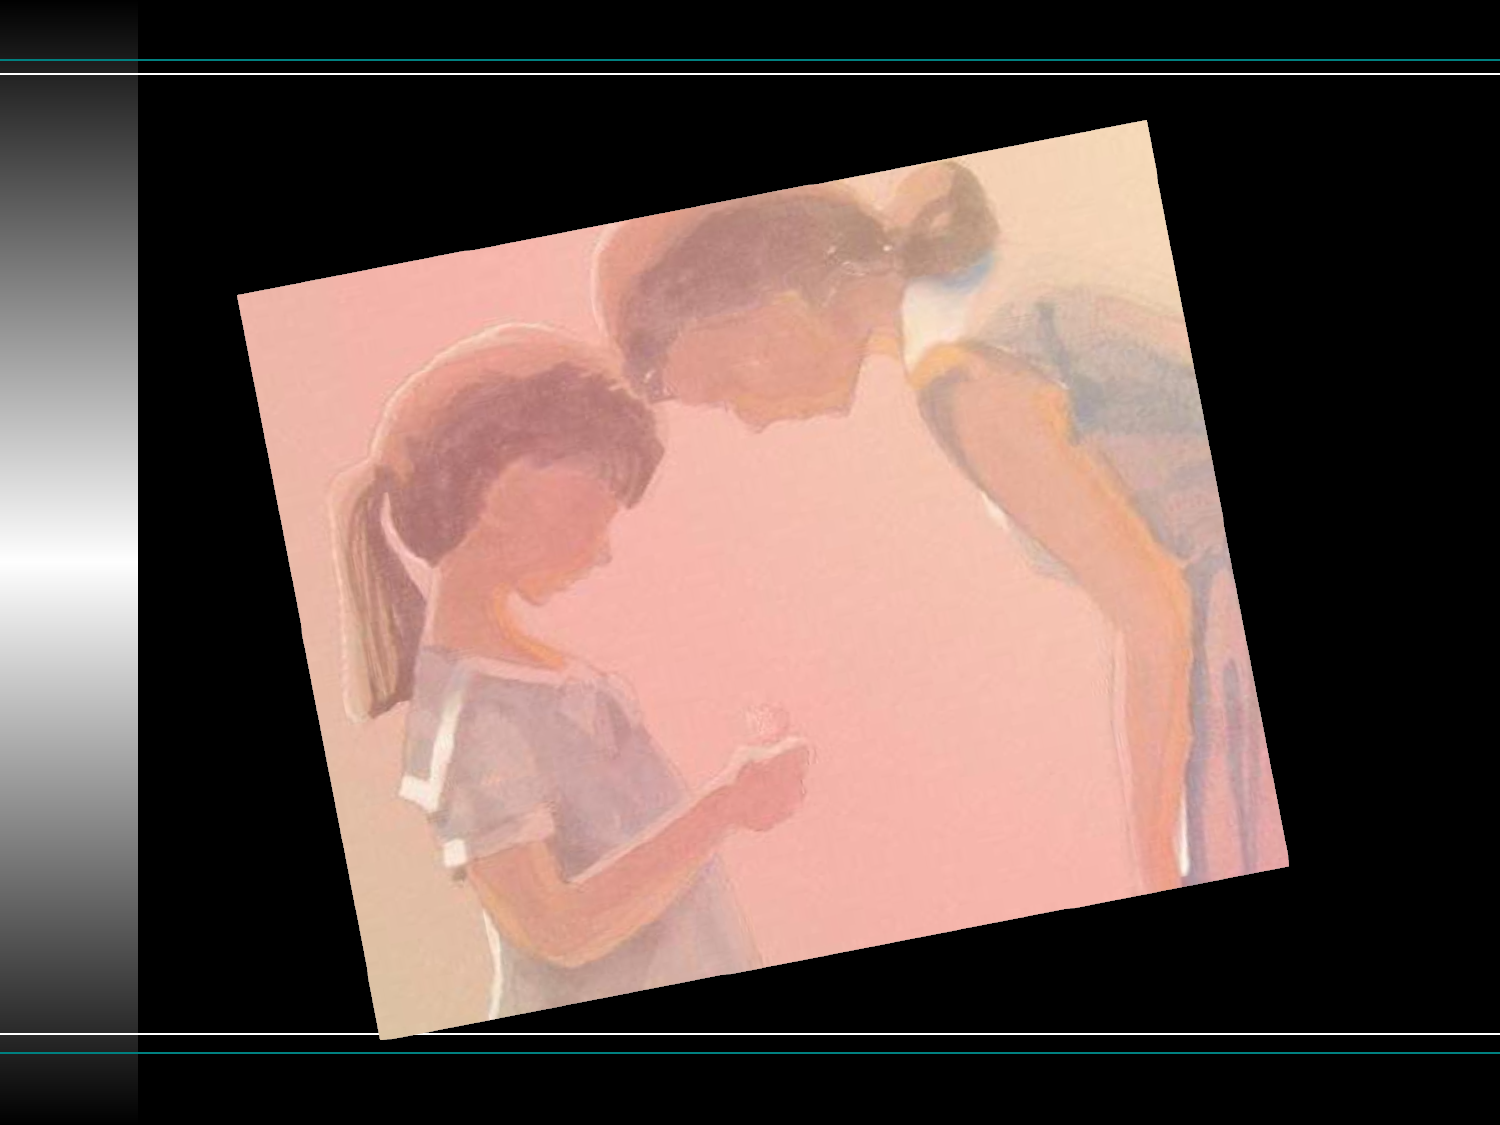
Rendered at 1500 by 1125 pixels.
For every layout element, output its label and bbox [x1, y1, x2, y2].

picture [236, 119, 1289, 1040]
